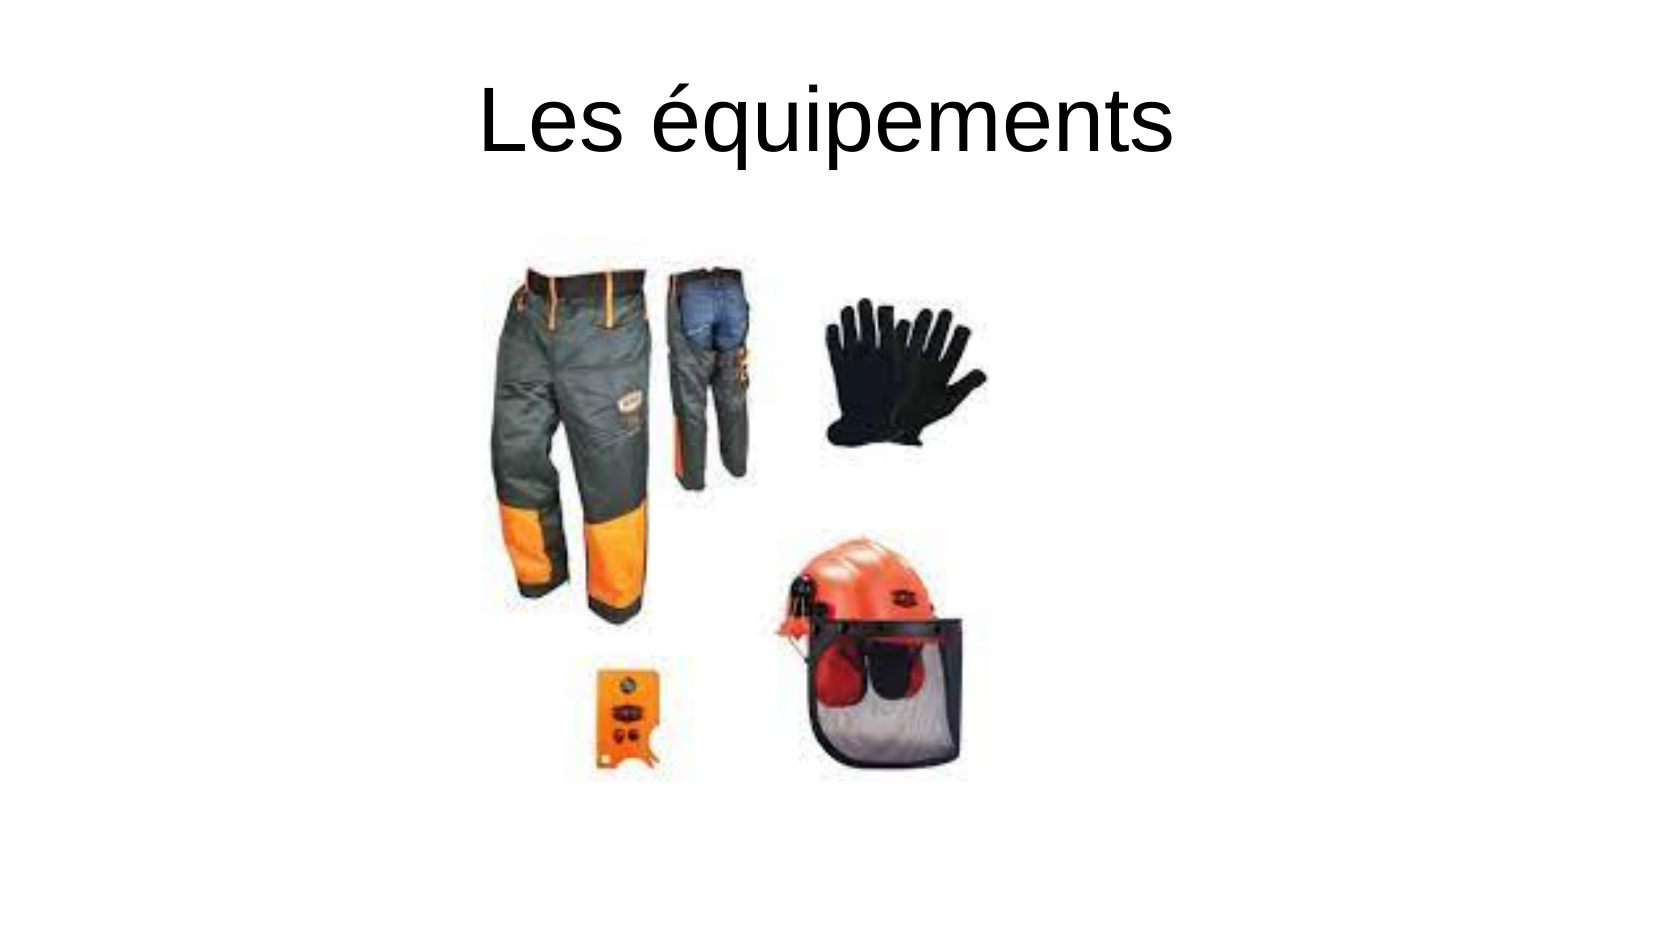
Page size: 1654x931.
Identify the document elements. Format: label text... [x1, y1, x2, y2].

title Les équipements [82, 37, 1571, 193]
picture [442, 236, 1034, 827]
